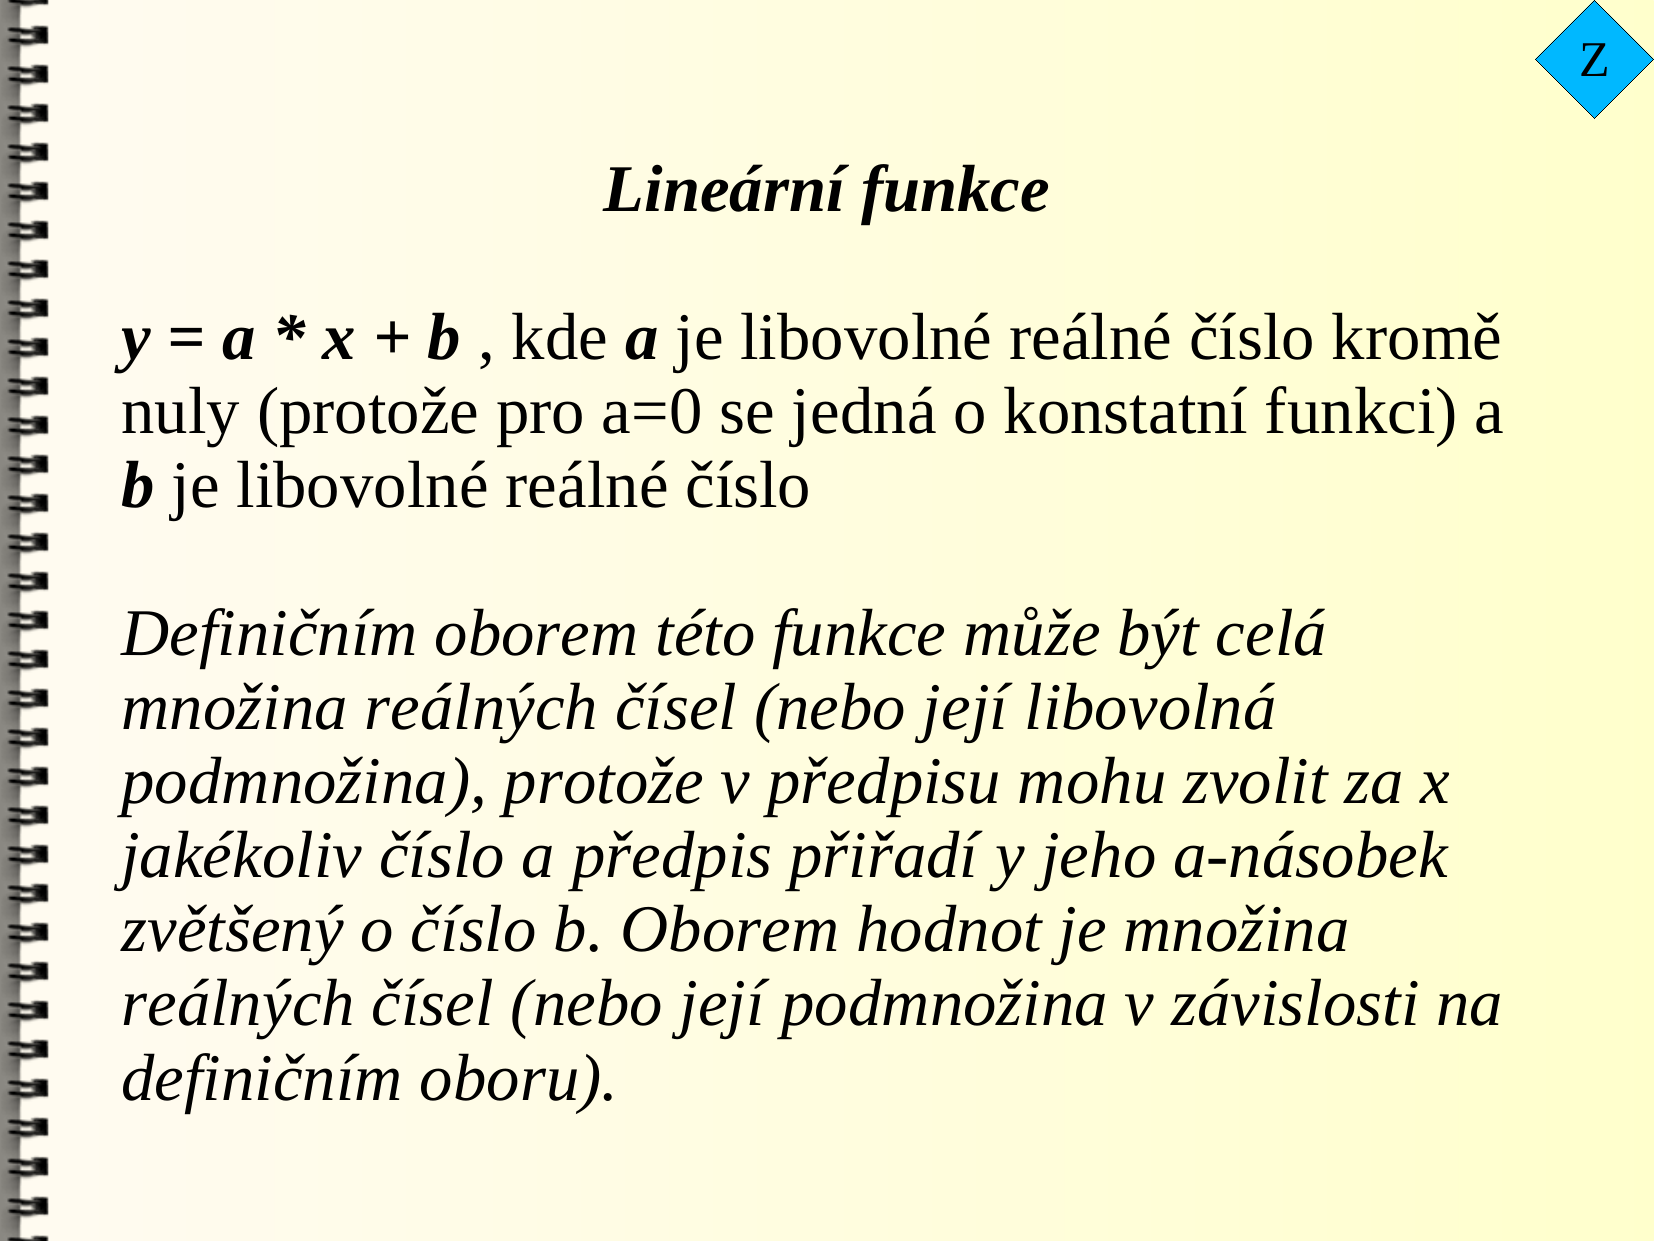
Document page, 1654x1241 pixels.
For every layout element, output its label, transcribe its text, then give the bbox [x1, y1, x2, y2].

text_box Z [1535, 0, 1654, 119]
subtitle Lineární funkce y = a * x + b , kde a je libovolné reálné číslo kromě nuly (protože pro a=0 se jedná o konstatní funkci) a b je libovolné reálné číslo Definičním oborem této funkce může být celá množina reálných čísel (nebo její libovolná podmnožina), protože v předpisu mohu zvolit za x jakékoliv číslo a předpis přiřadí y jeho a-násobek zvětšený o číslo b. Oborem hodnot je množina reálných čísel (nebo její podmnožina v závislosti na definičním oboru). [121, 102, 1534, 1164]
picture [0, 0, 1654, 1241]
